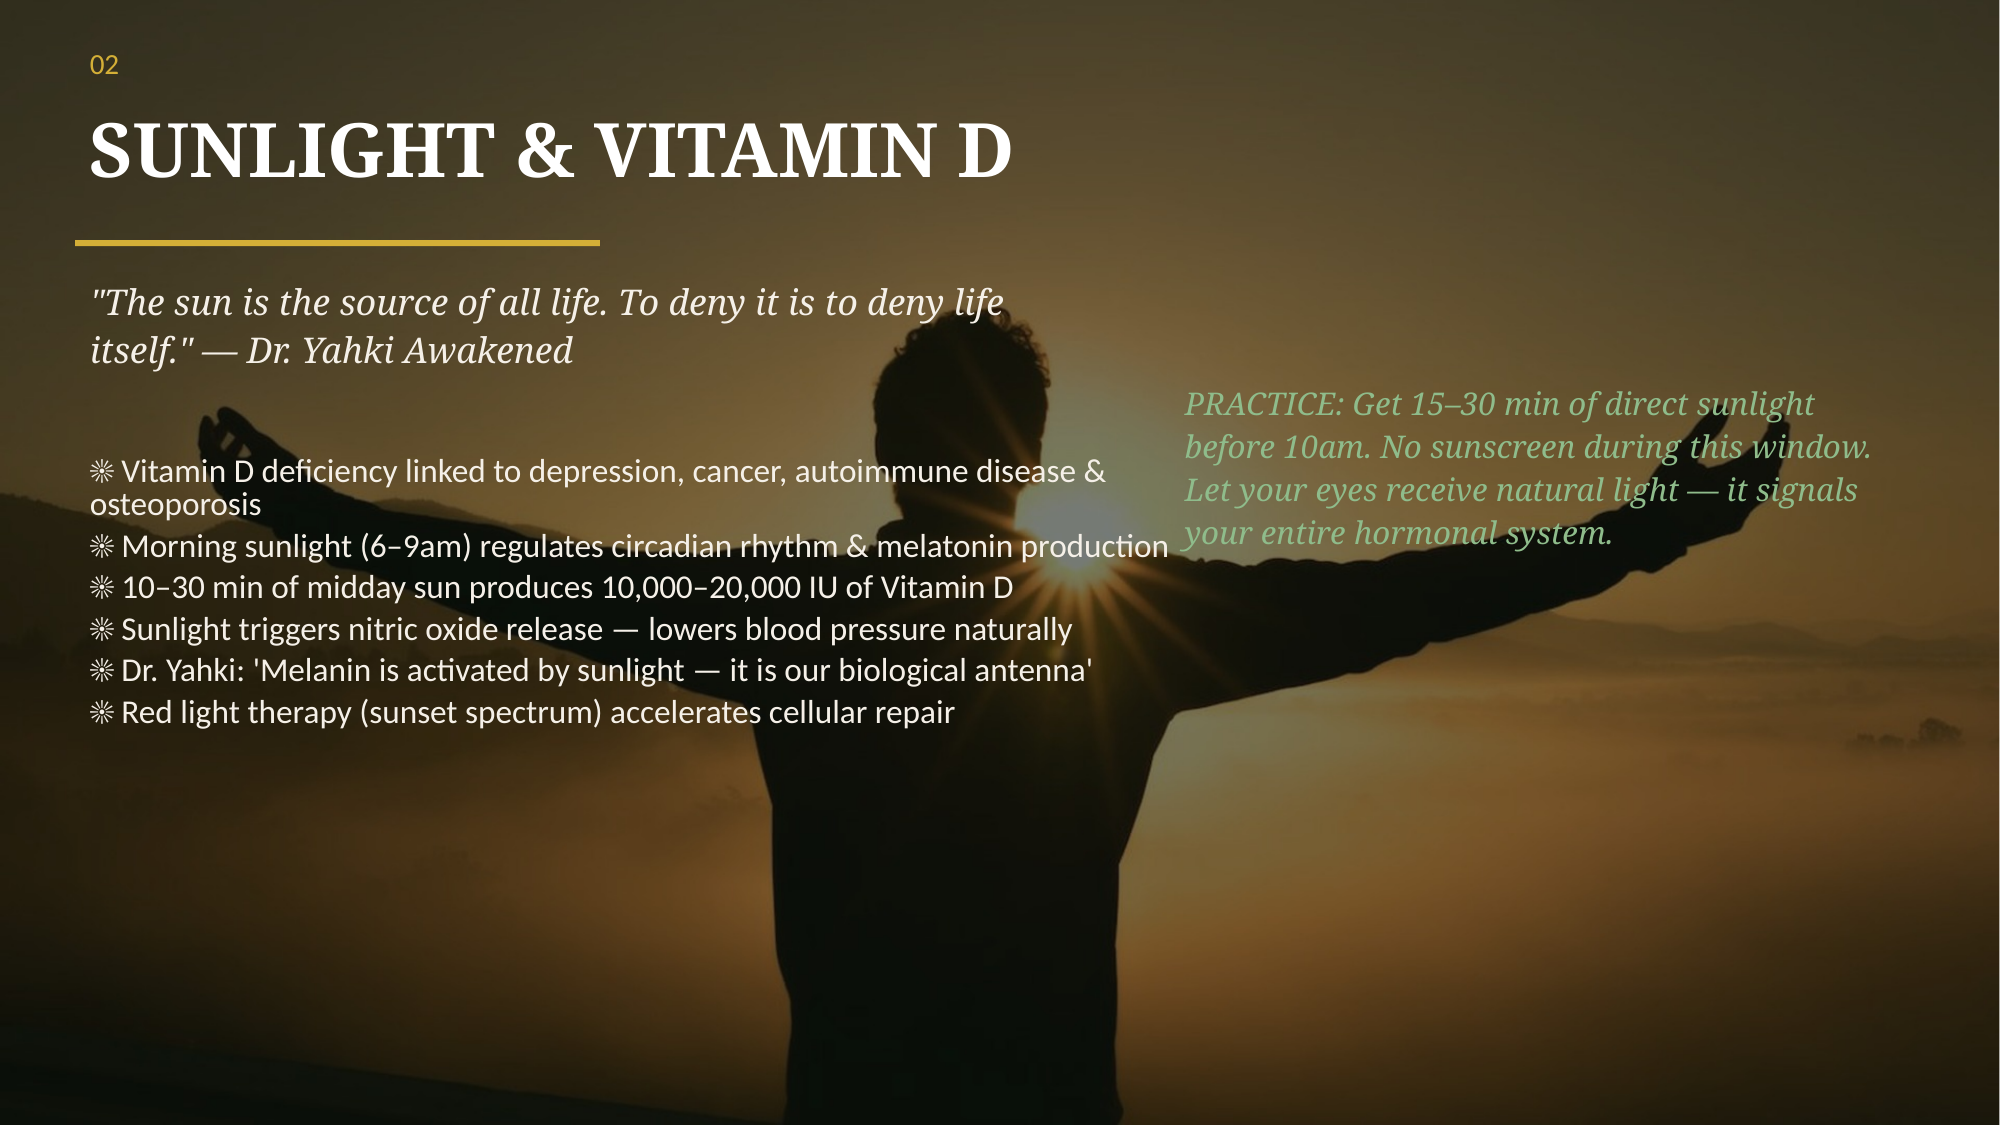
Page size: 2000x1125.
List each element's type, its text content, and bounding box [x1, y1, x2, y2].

text_box "The sun is the source of all life. To deny it is to deny life itself." — Dr. Yahki Awakened [75, 270, 1125, 436]
text_box 02 [75, 45, 301, 90]
text_box [75, 240, 600, 247]
text_box PRACTICE: Get 15–30 min of direct sunlight before 10am. No sunscreen during this window. Let your eyes receive natural light — it signals your entire hormonal system. [1169, 375, 1920, 751]
text_box ☀️ Vitamin D deficiency linked to depression, cancer, autoimmune disease & osteoporosis ☀️ Morning sunlight (6–9am) regulates circadian rhythm & melatonin production ☀️ 10–30 min of midday sun produces 10,000–20,000 IU of Vitamin D ☀️ Sunlight triggers nitric oxide release — lowers blood pressure naturally ☀️ Dr. Yahki: 'Melanin is activated by sunlight — it is our biological antenna' ☀️ Red light therapy (sunset spectrum) accelerates cellular repair [75, 450, 1200, 1020]
picture [0, 0, 2000, 1125]
text_box SUNLIGHT & VITAMIN D [75, 90, 1425, 226]
